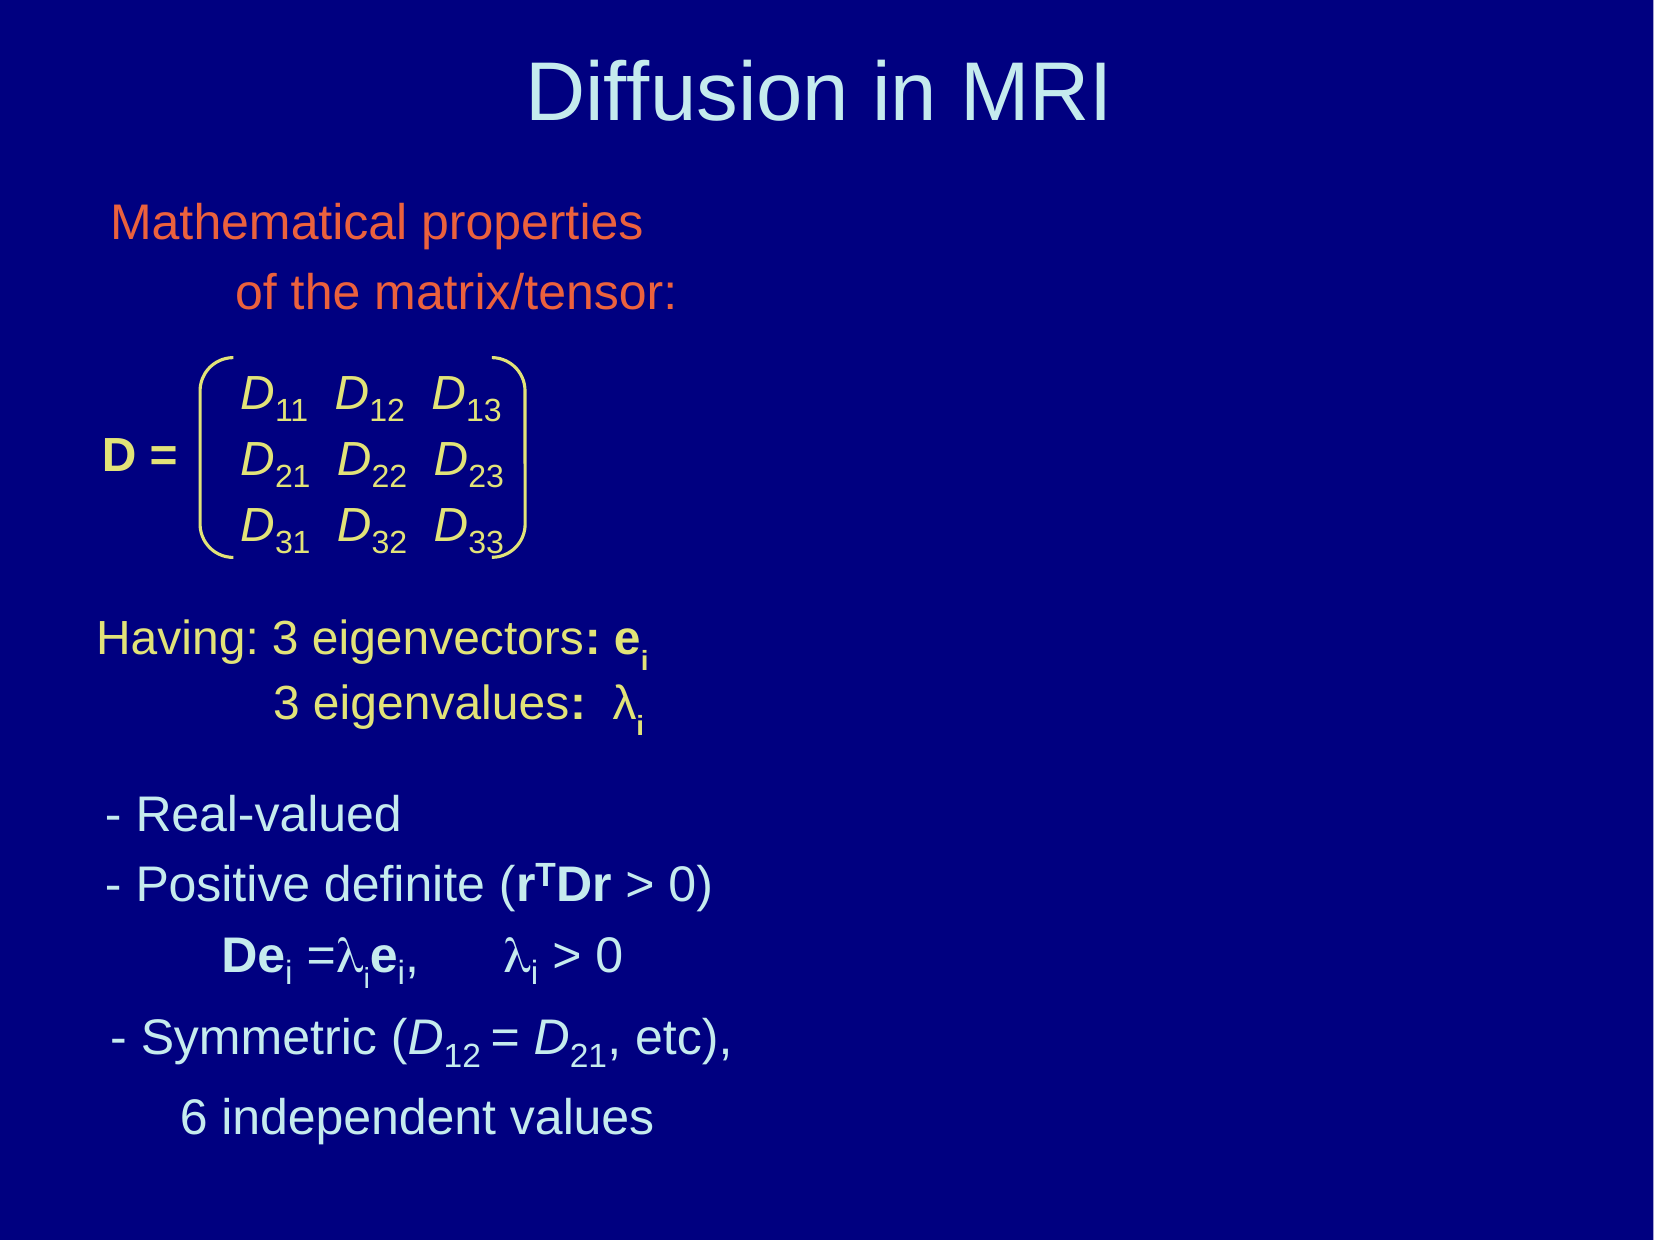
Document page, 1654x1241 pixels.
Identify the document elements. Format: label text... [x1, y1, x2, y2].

text_box - Real-valued - Positive definite (rTDr > 0) Dei =λiei, λi > 0 - Symmetric (D12 = D21, etc), 6 independent values [0, 704, 862, 1053]
text_box D = [87, 416, 193, 489]
text_box Having: 3 eigenvectors: ei [81, 599, 675, 684]
text_box D11 D12 D13 D21 D22 D23 D31 D32 D33 [225, 354, 519, 568]
text_box 3 eigenvalues: λi [258, 664, 671, 749]
text_box Mathematical properties of the matrix/tensor: [95, 181, 796, 328]
title Diffusion in MRI [0, 12, 1639, 163]
